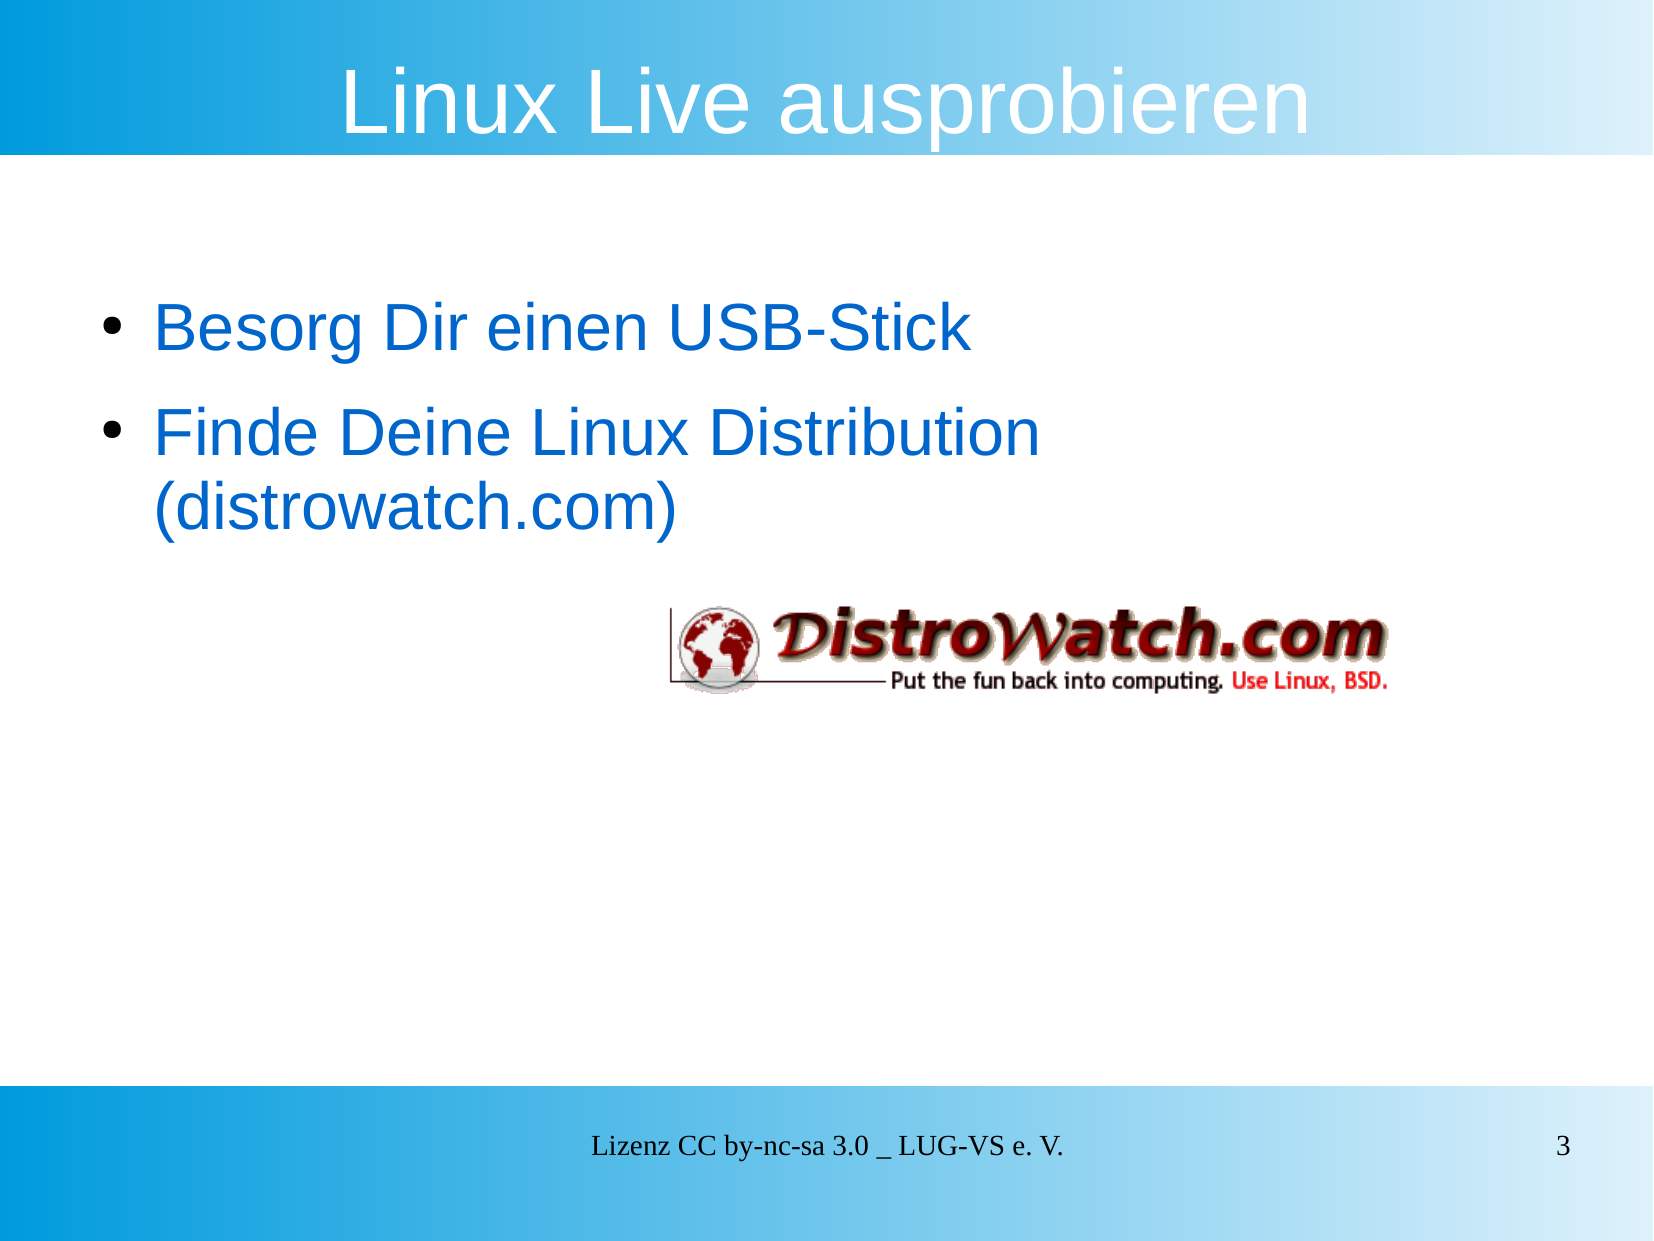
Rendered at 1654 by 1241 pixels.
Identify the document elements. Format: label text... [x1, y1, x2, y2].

list Besorg Dir einen USB-Stick Finde Deine Linux Distribution (distrowatch.com) [82, 290, 1571, 1010]
title Linux Live ausprobieren [82, 49, 1571, 155]
picture [661, 602, 1393, 697]
